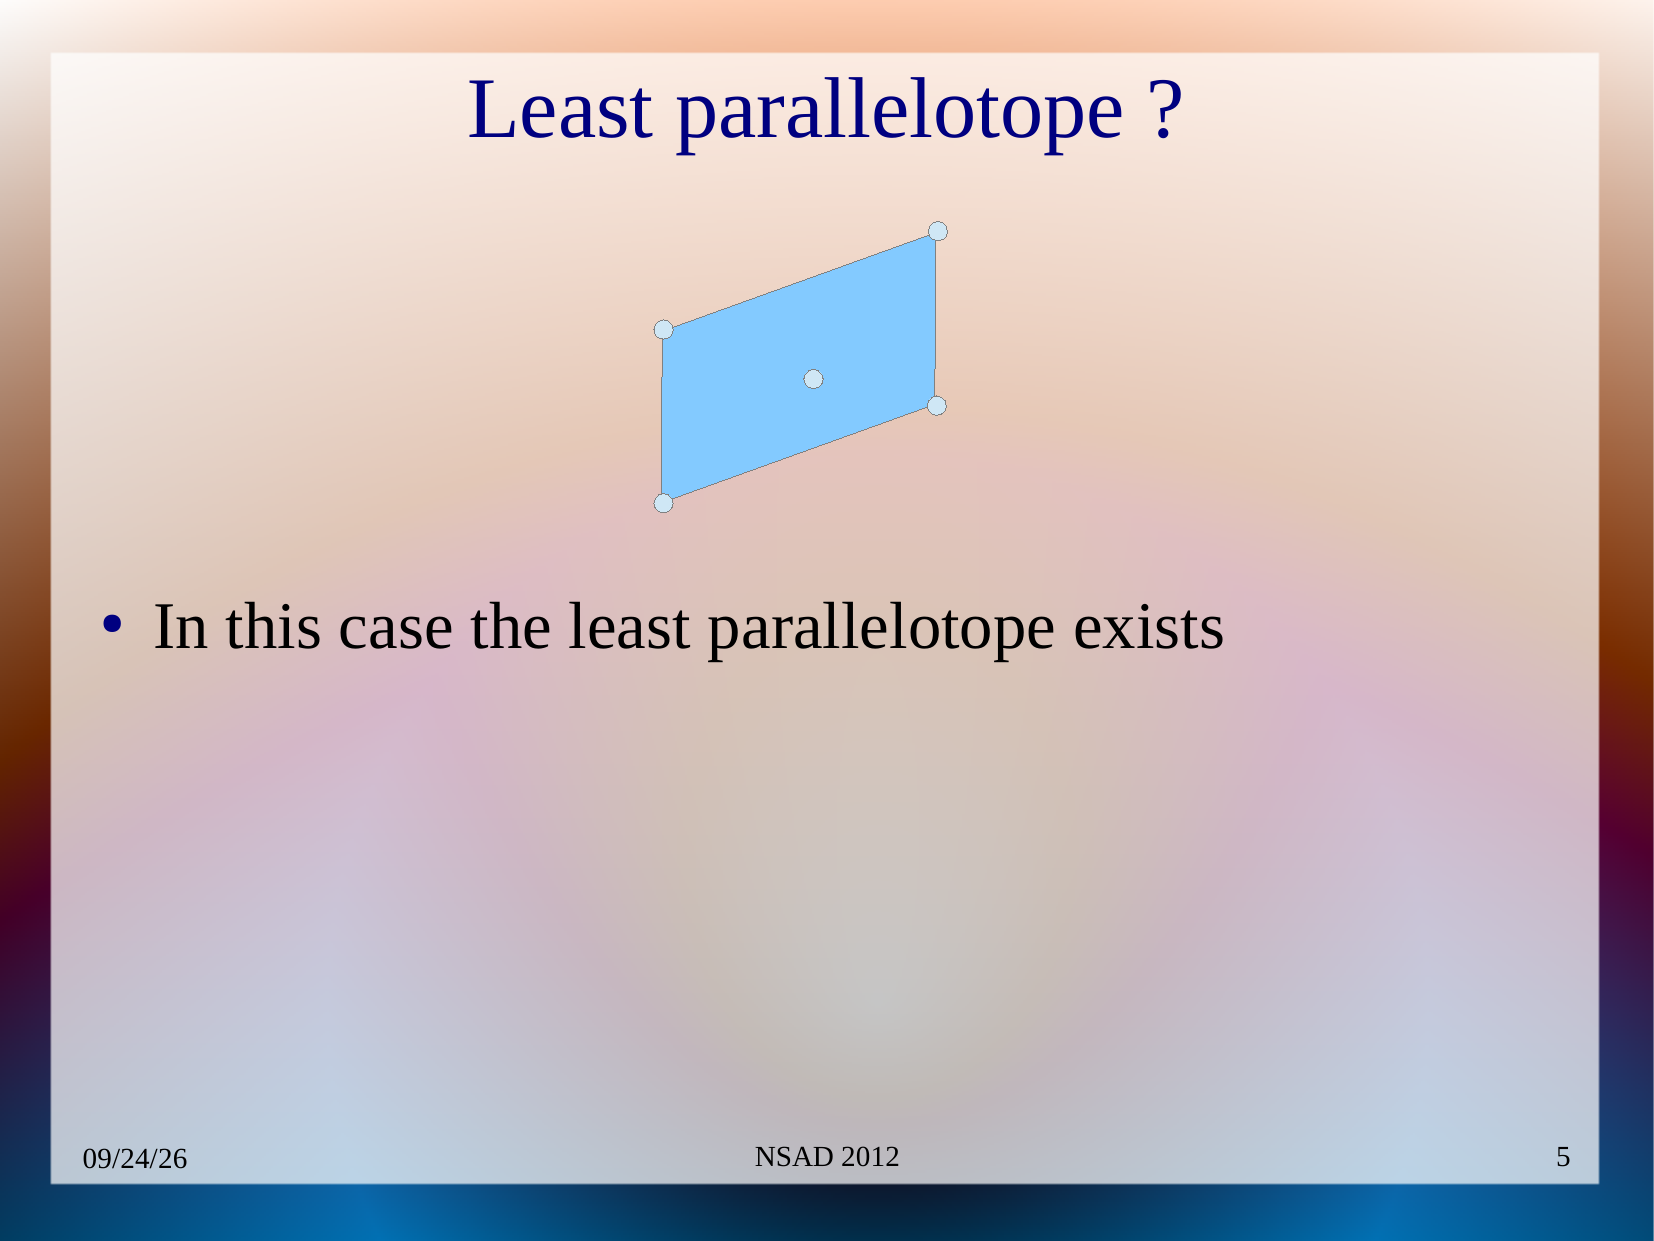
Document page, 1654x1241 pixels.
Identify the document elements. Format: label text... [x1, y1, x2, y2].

list In this case the least parallelotope exists [82, 588, 1571, 1125]
picture [0, 0, 1654, 1241]
text_box [653, 221, 948, 513]
title Least parallelotope ? [82, 60, 1571, 156]
